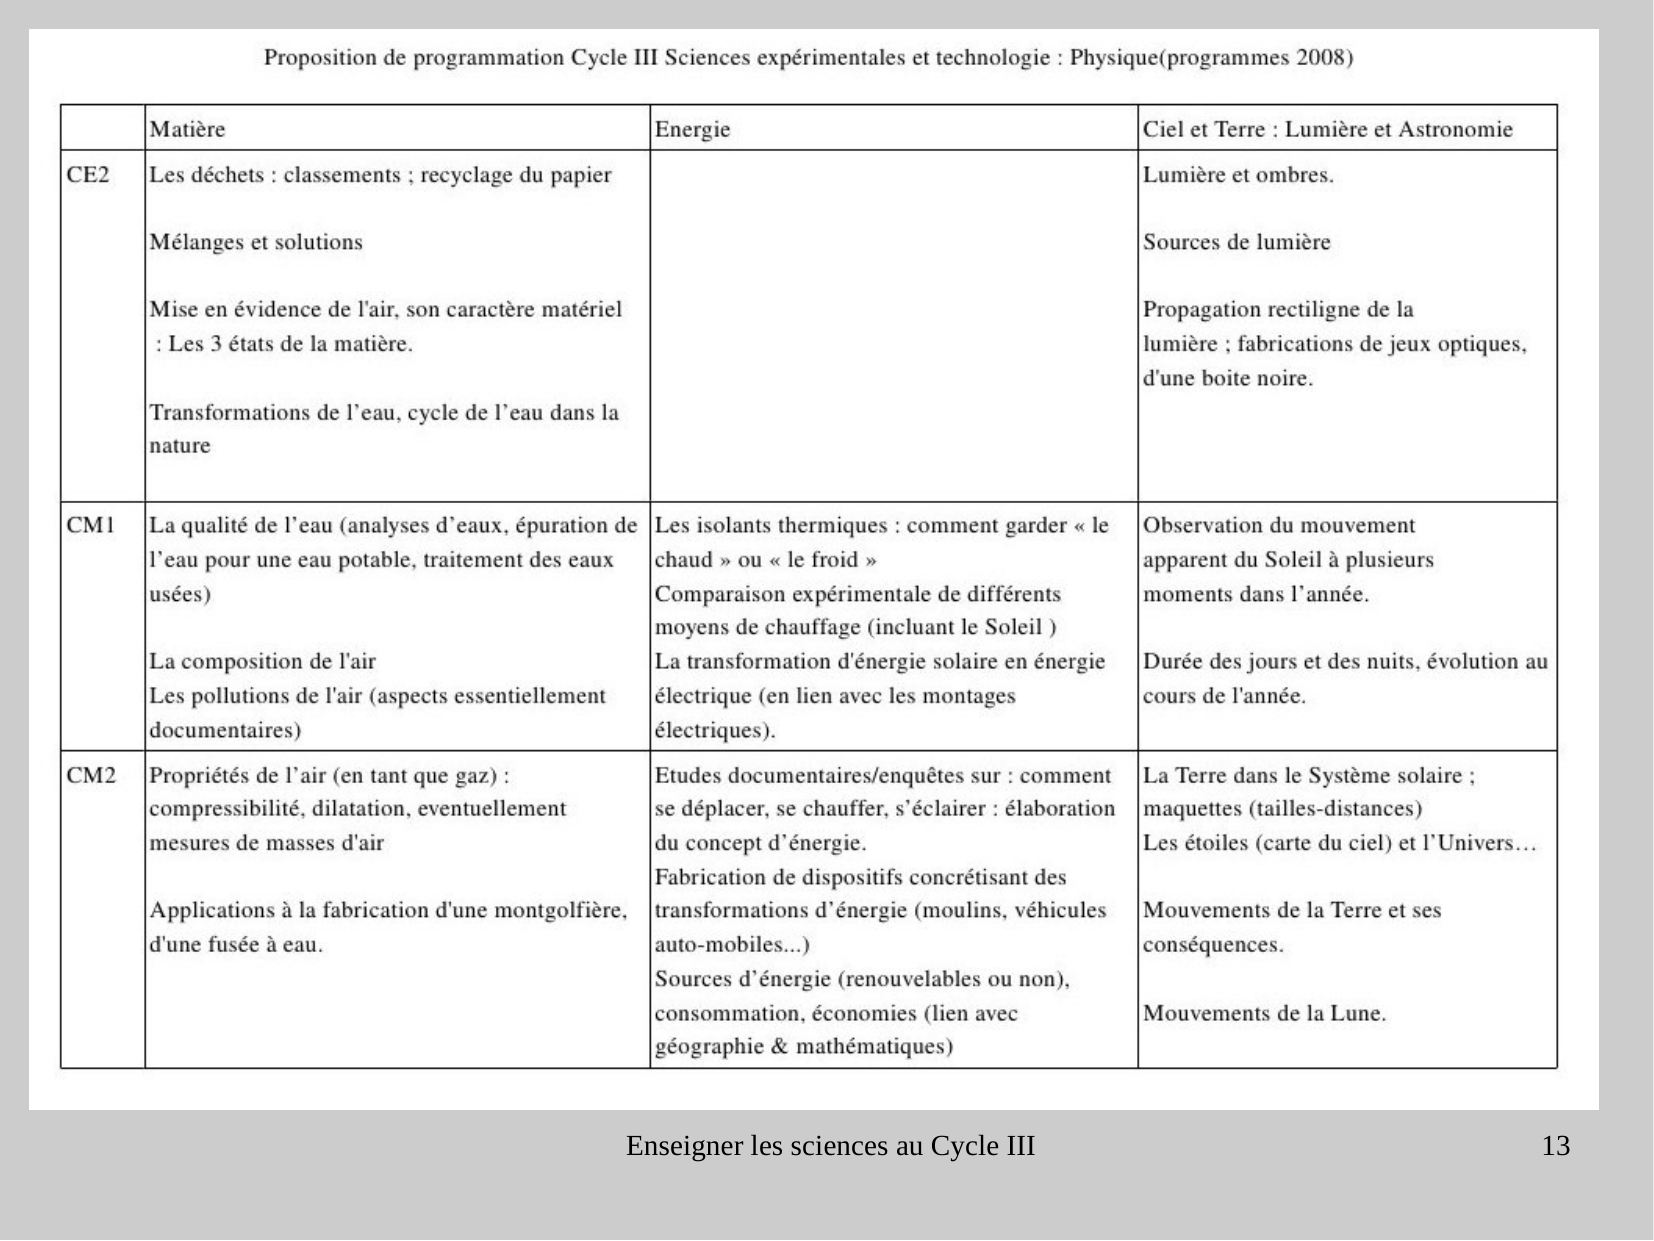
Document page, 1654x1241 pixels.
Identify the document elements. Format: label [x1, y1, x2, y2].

picture [29, 29, 1599, 1110]
